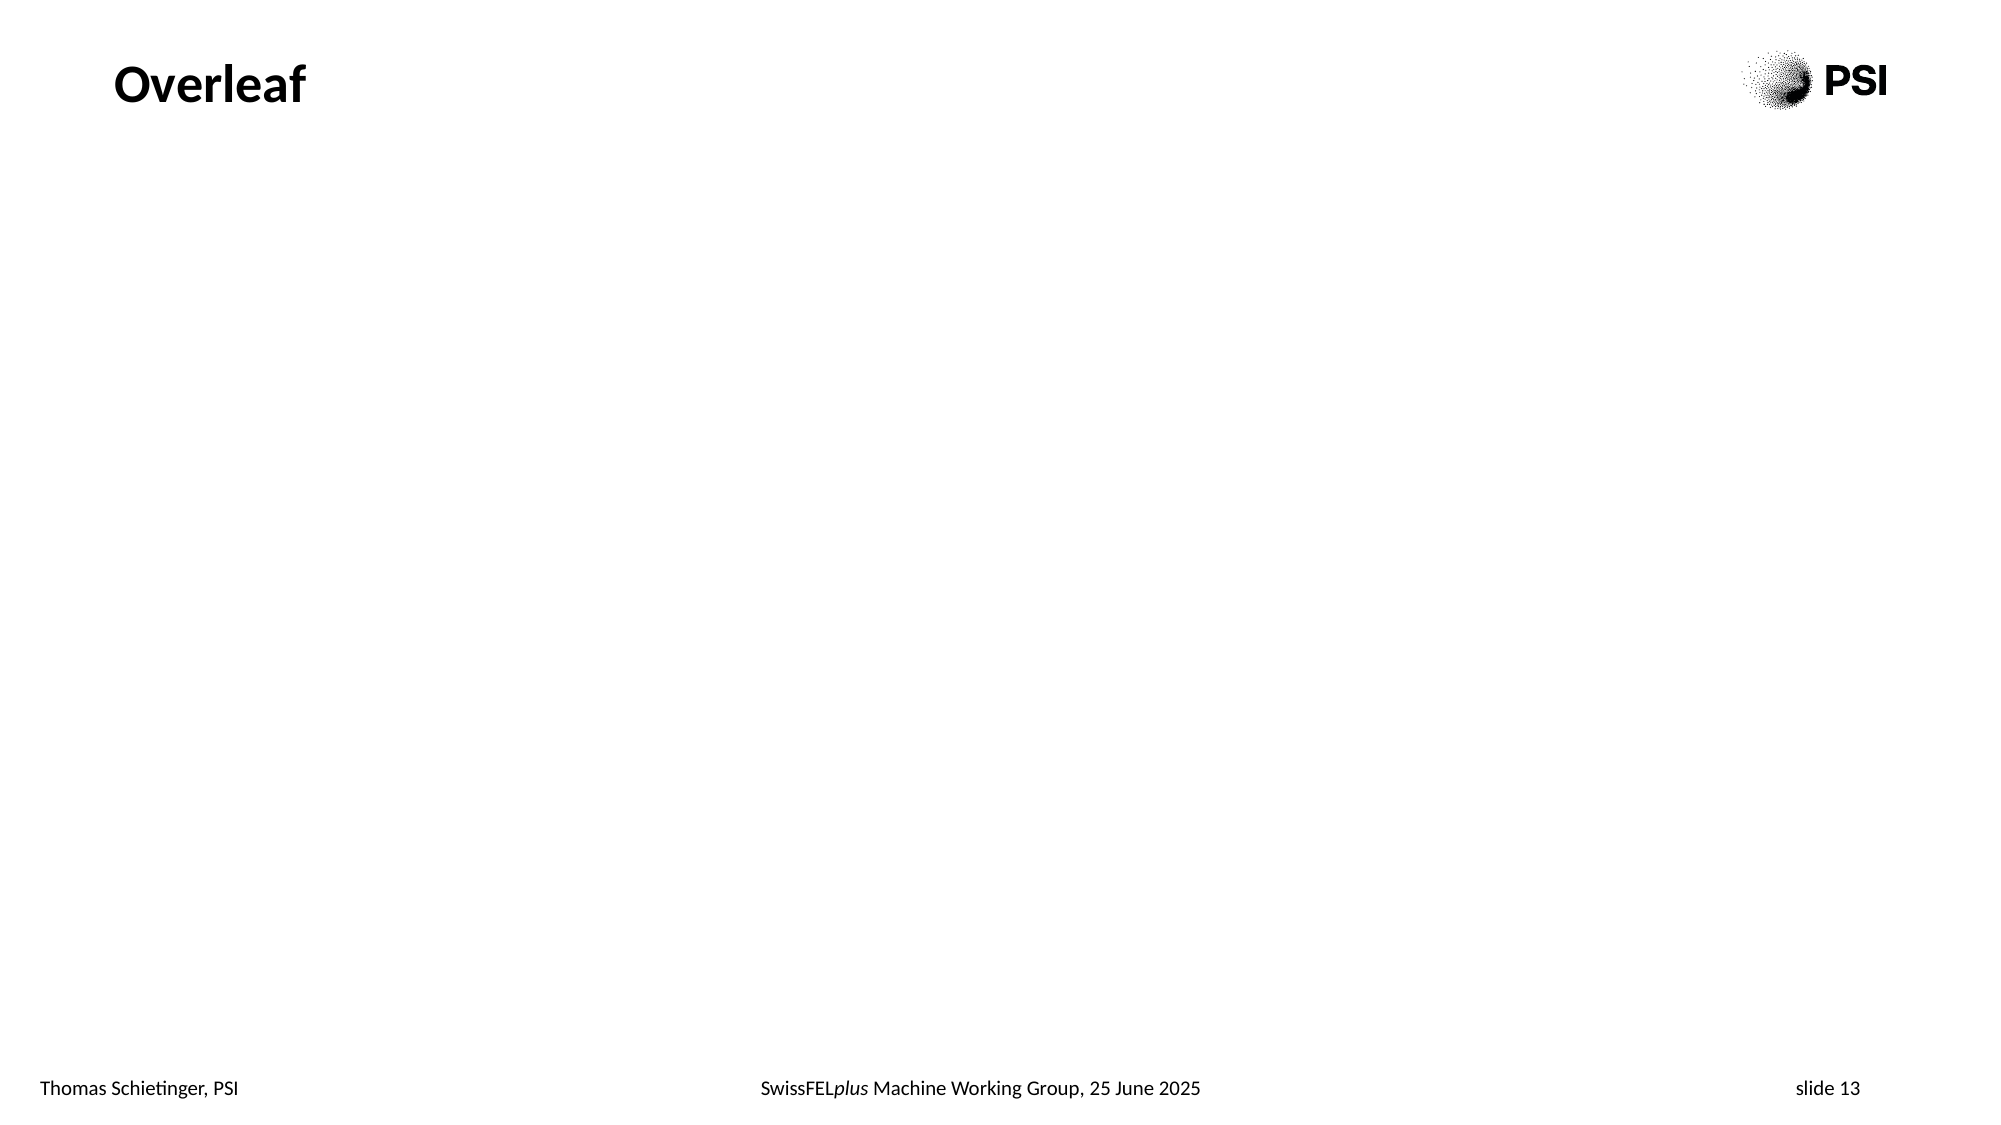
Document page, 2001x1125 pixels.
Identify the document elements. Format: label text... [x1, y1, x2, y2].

title Overleaf [114, 48, 1585, 121]
